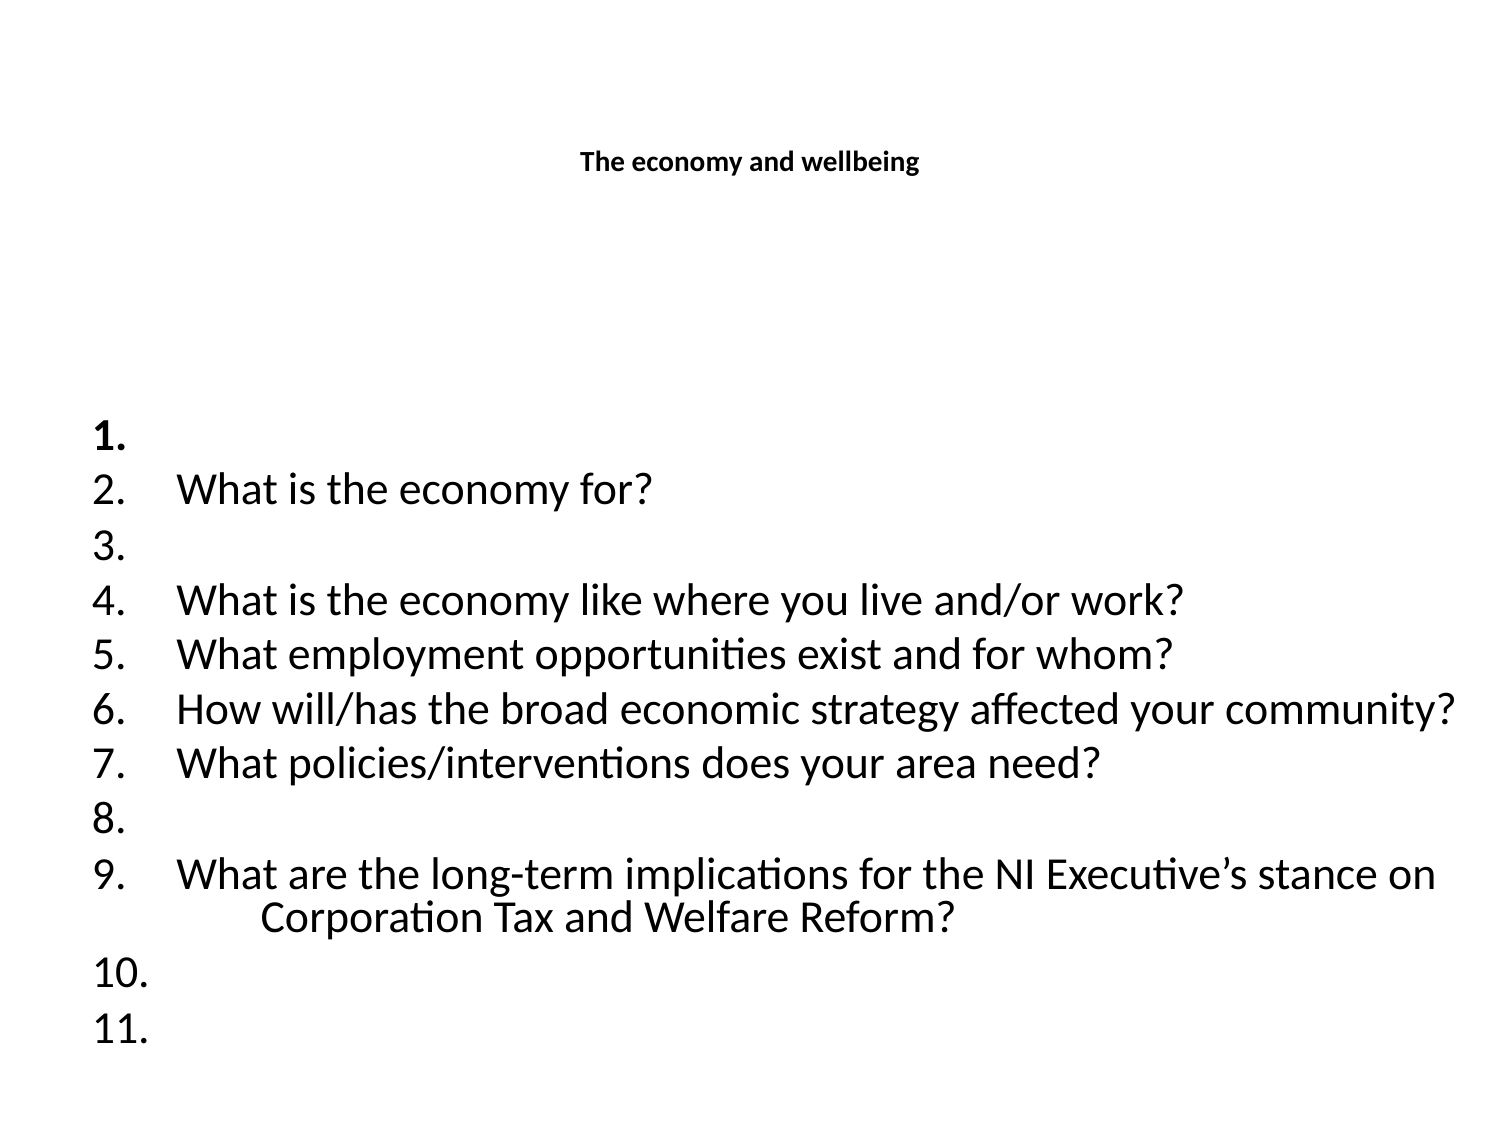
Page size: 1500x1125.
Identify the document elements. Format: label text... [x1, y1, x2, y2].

title The economy and wellbeing [75, 45, 1426, 233]
list What is the economy for? What is the economy like where you live and/or work? What employment opportunities exist and for whom? How will/has the broad economic strategy affected your community? What policies/interventions does your area need? What are the long-term implications for the NI Executive’s stance on Corporation Tax and Welfare Reform? [76, 397, 1483, 965]
